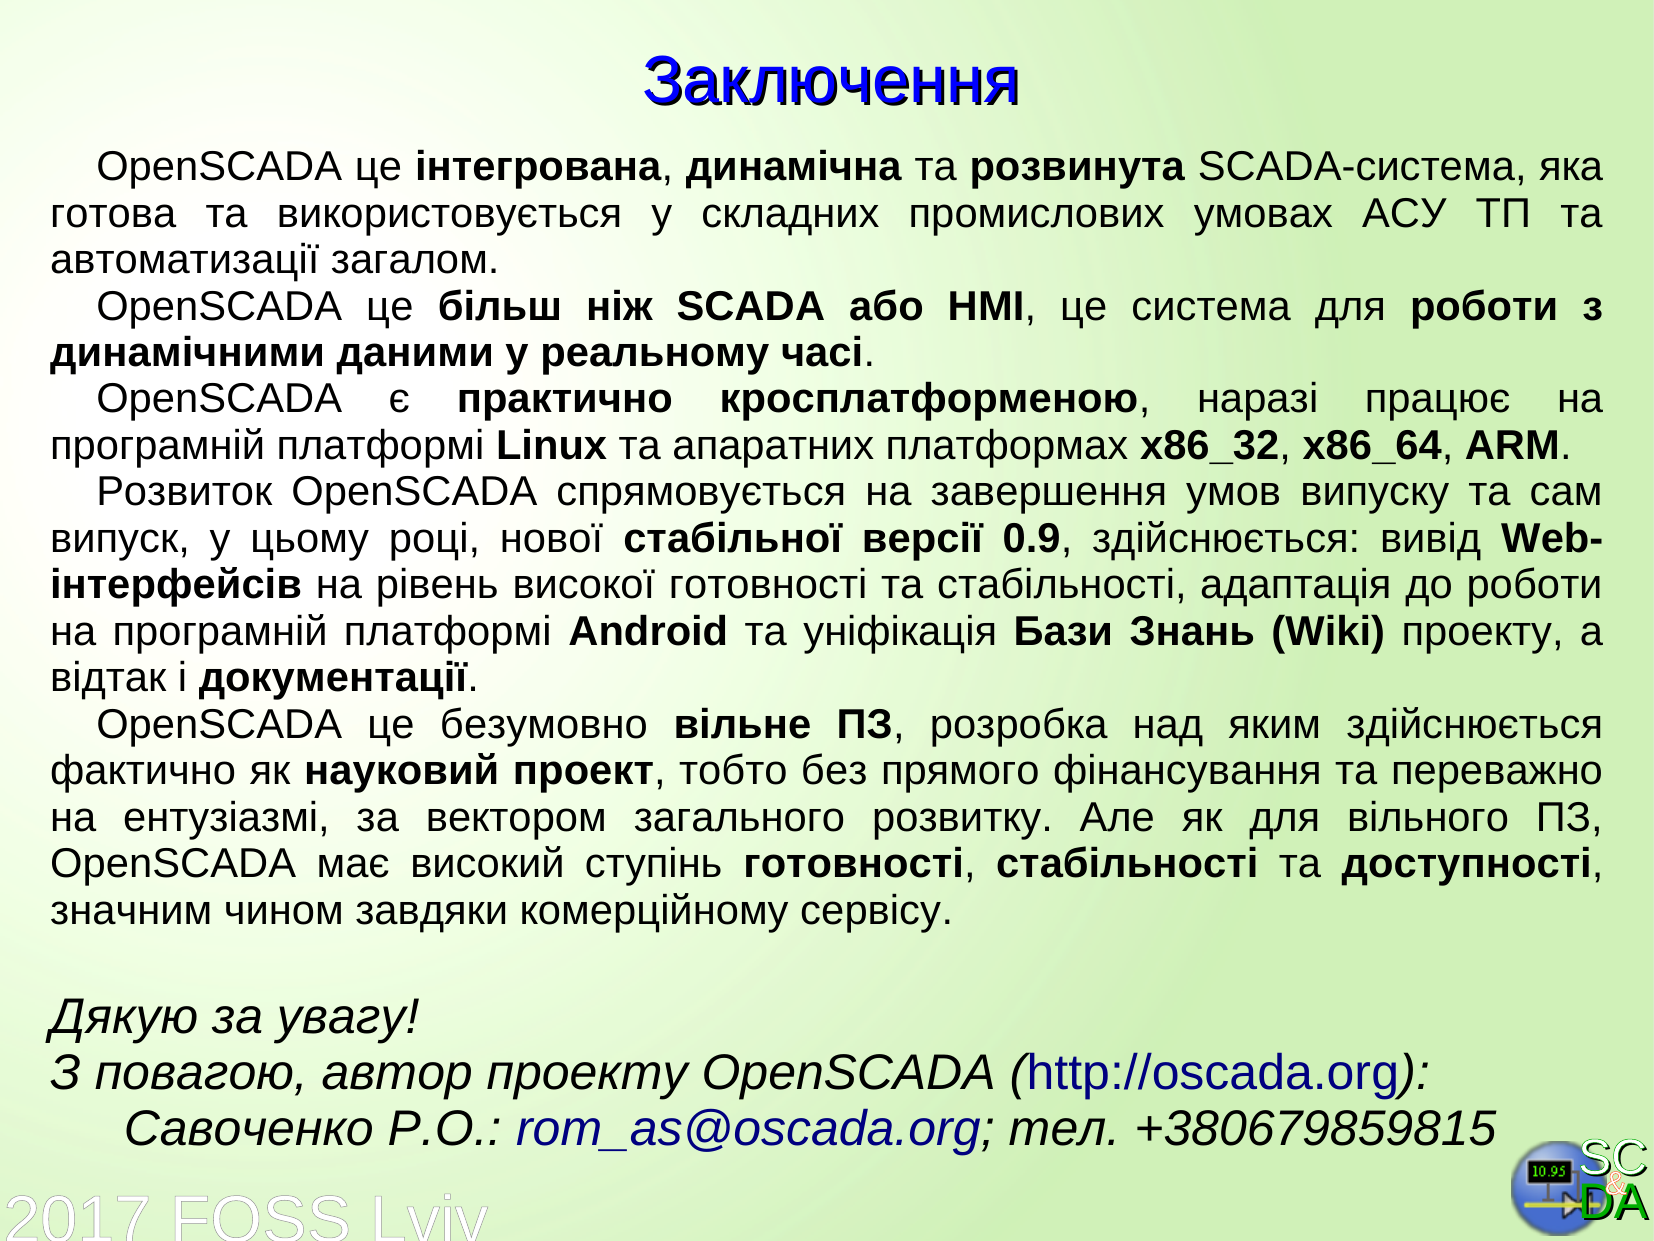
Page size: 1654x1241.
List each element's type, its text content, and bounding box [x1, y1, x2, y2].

text_box OpenSCADA це інтегрована, динамічна та розвинута SCADA-система, яка готова та використовується у складних промислових умовах АСУ ТП та автоматизації загалом. OpenSCADA це більш ніж SCADA або HMI, це система для роботи з динамічними даними у реальному часі. OpenSCADA є практично кросплатформеною, наразі працює на програмній платформі Linux та апаратних платформах x86_32, x86_64, ARM. Розвиток OpenSCADA спрямовується на завершення умов випуску та сам випуск, у цьому році, нової стабільної версії 0.9, здійснюється: вивід Web-інтерфейсів на рівень високої готовності та стабільності, адаптація до роботи на програмній платформі Android та уніфікація Бази Знань (Wiki) проекту, а відтак і документації. OpenSCADA це безумовно вільне ПЗ, розробка над яким здійснюється фактично як науковий проект, тобто без прямого фінансування та переважно на ентузіазмі, за вектором загального розвитку. Але як для вільного ПЗ, OpenSCADA має високий ступінь готовності, стабільності та доступності, значним чином завдяки комерційному сервісу. Дякую за увагу! З повагою, автор проекту OpenSCADA (http://oscada.org): Савоченко Р.О.: rom_as@oscada.org; тел. +380679859815 [35, 135, 1619, 1164]
title Заключення [44, 21, 1619, 126]
picture [1589, 1189, 1606, 1214]
picture [1586, 1164, 1603, 1170]
picture [1511, 1164, 1607, 1236]
